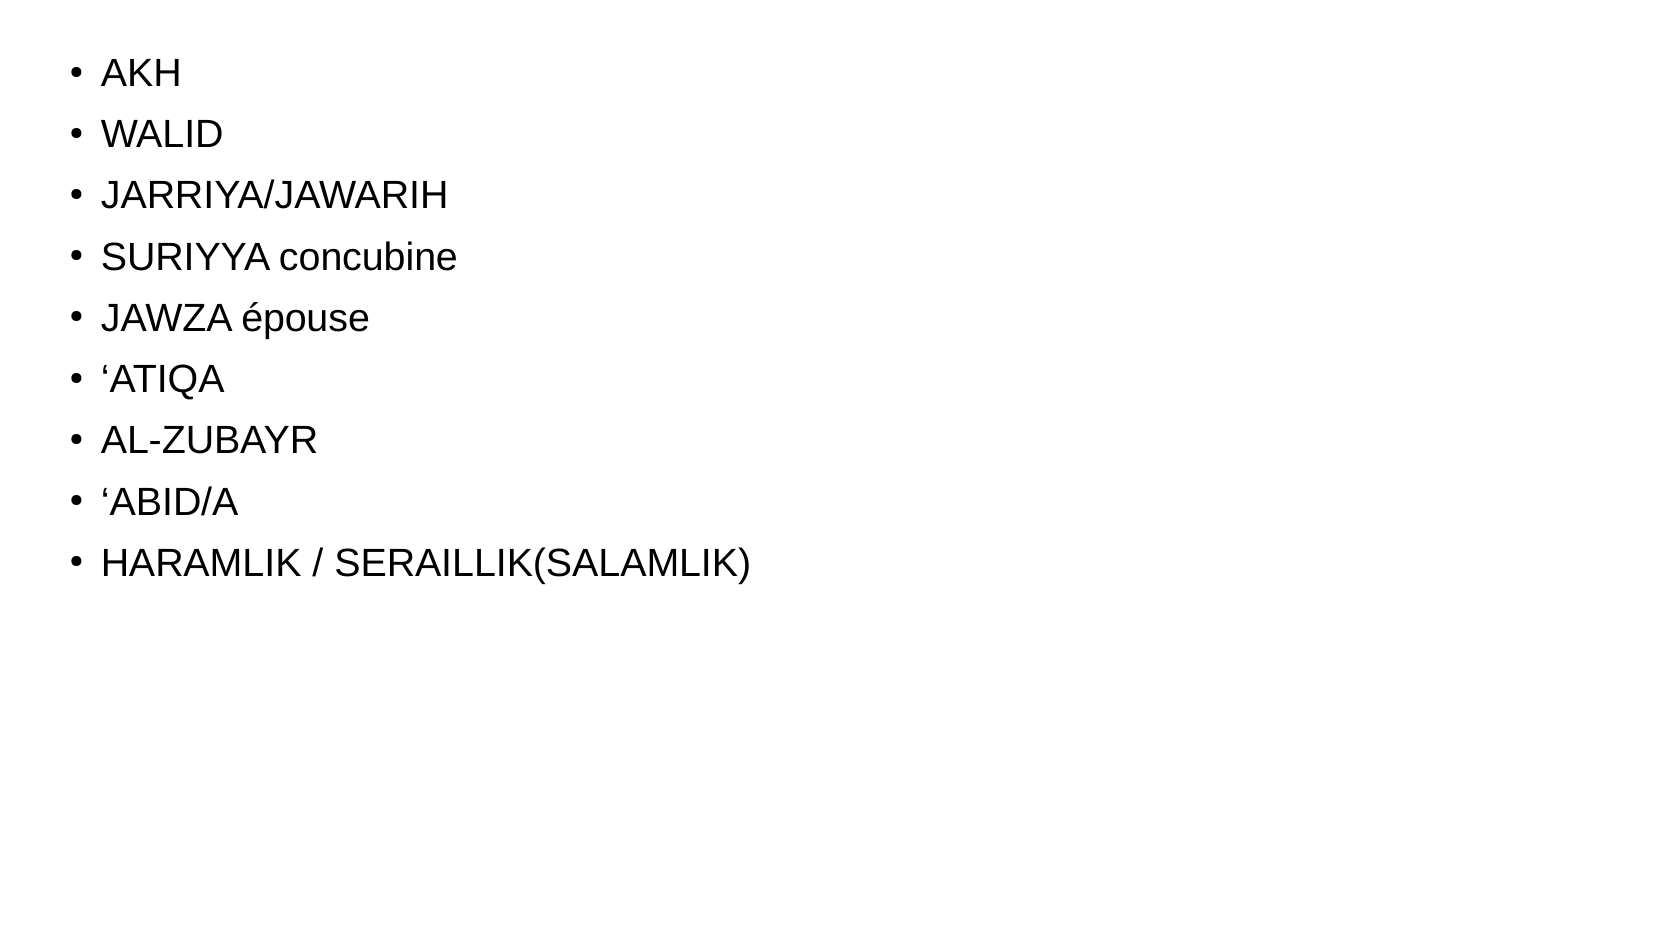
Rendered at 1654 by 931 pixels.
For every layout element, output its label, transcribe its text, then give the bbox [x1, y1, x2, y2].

list AKH WALID JARRIYA/JAWARIH SURIYYA concubine JAWZA épouse ‘ATIQA AL-ZUBAYR ‘ABID/A HARAMLIK / SERAILLIK(SALAMLIK) [59, 51, 1548, 591]
